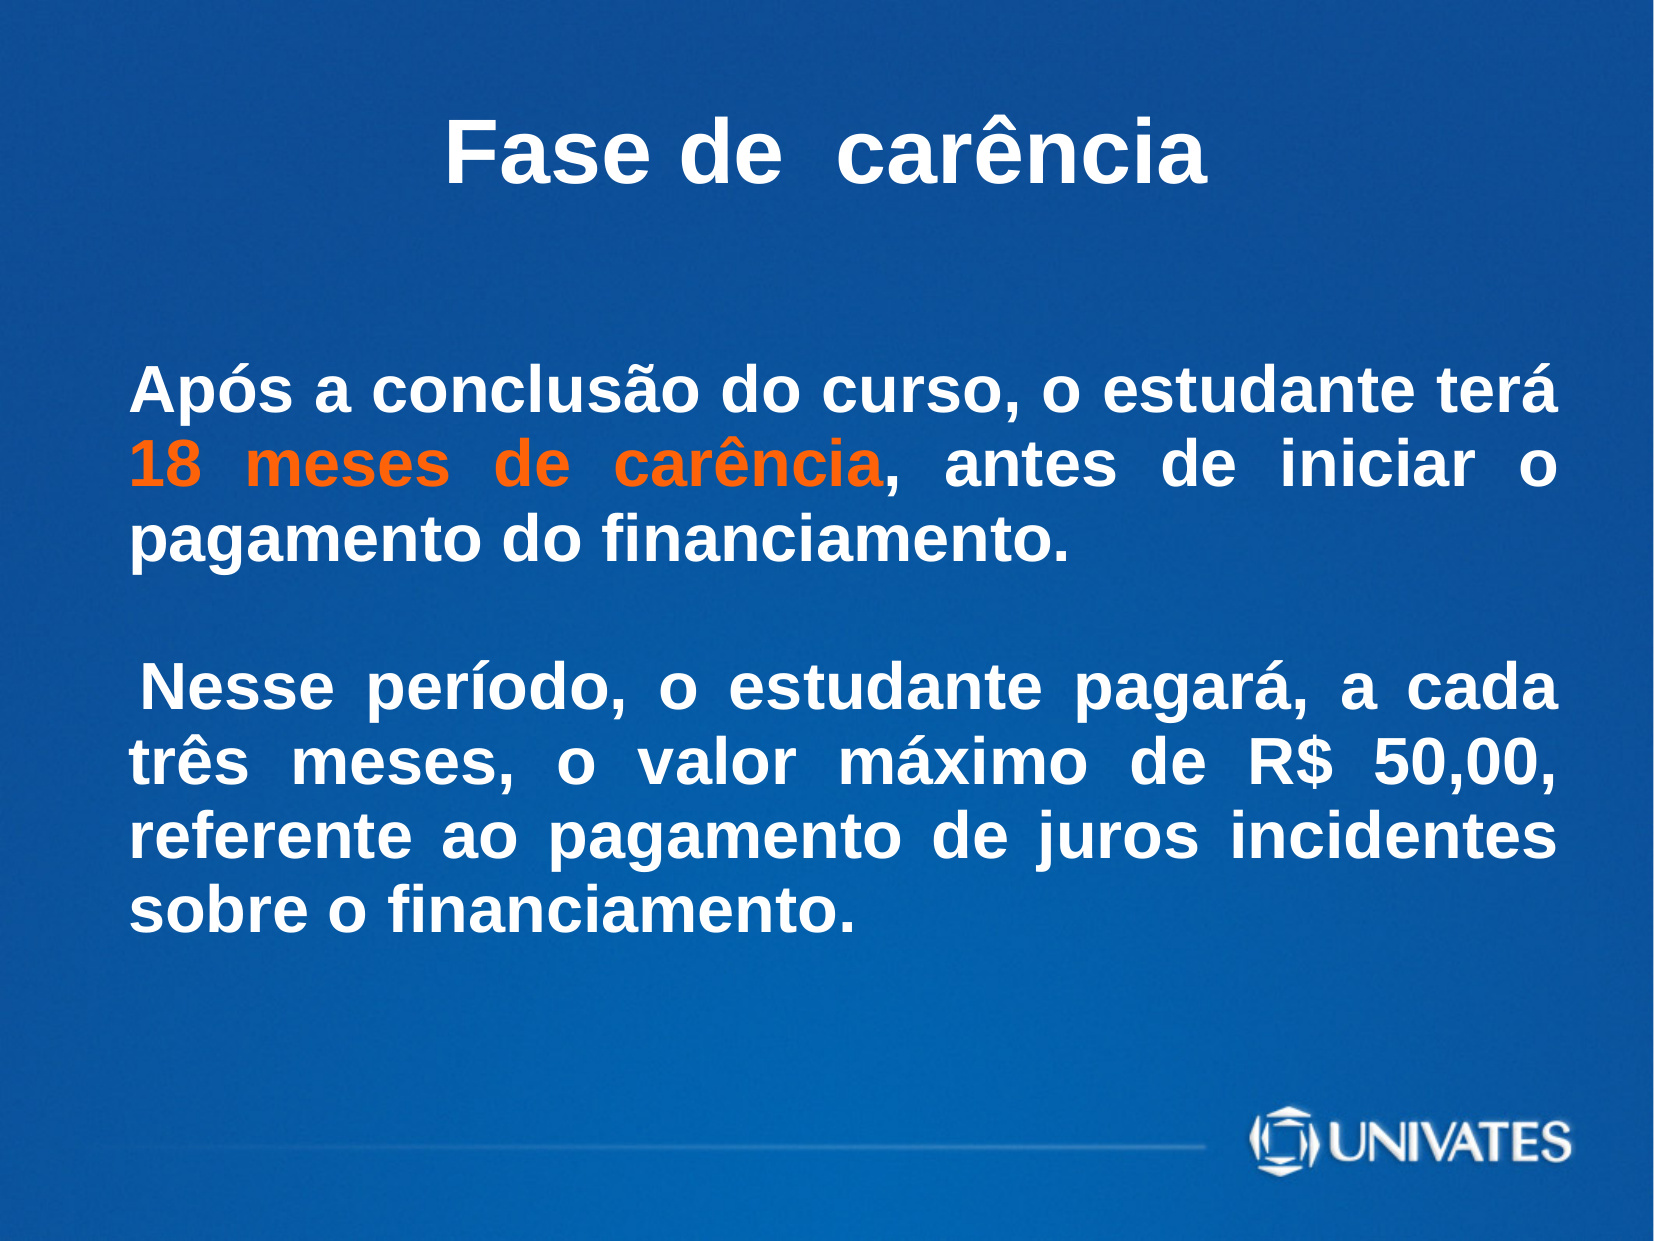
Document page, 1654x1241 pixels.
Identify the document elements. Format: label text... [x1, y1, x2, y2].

picture [0, 0, 1654, 1241]
title Fase de carência [82, 49, 1571, 257]
subtitle Após a conclusão do curso, o estudante terá 18 meses de carência, antes de iniciar o pagamento do financiamento. Nesse período, o estudante pagará, a cada três meses, o valor máximo de R$ 50,00, referente ao pagamento de juros incidentes sobre o financiamento. [71, 238, 1560, 1062]
